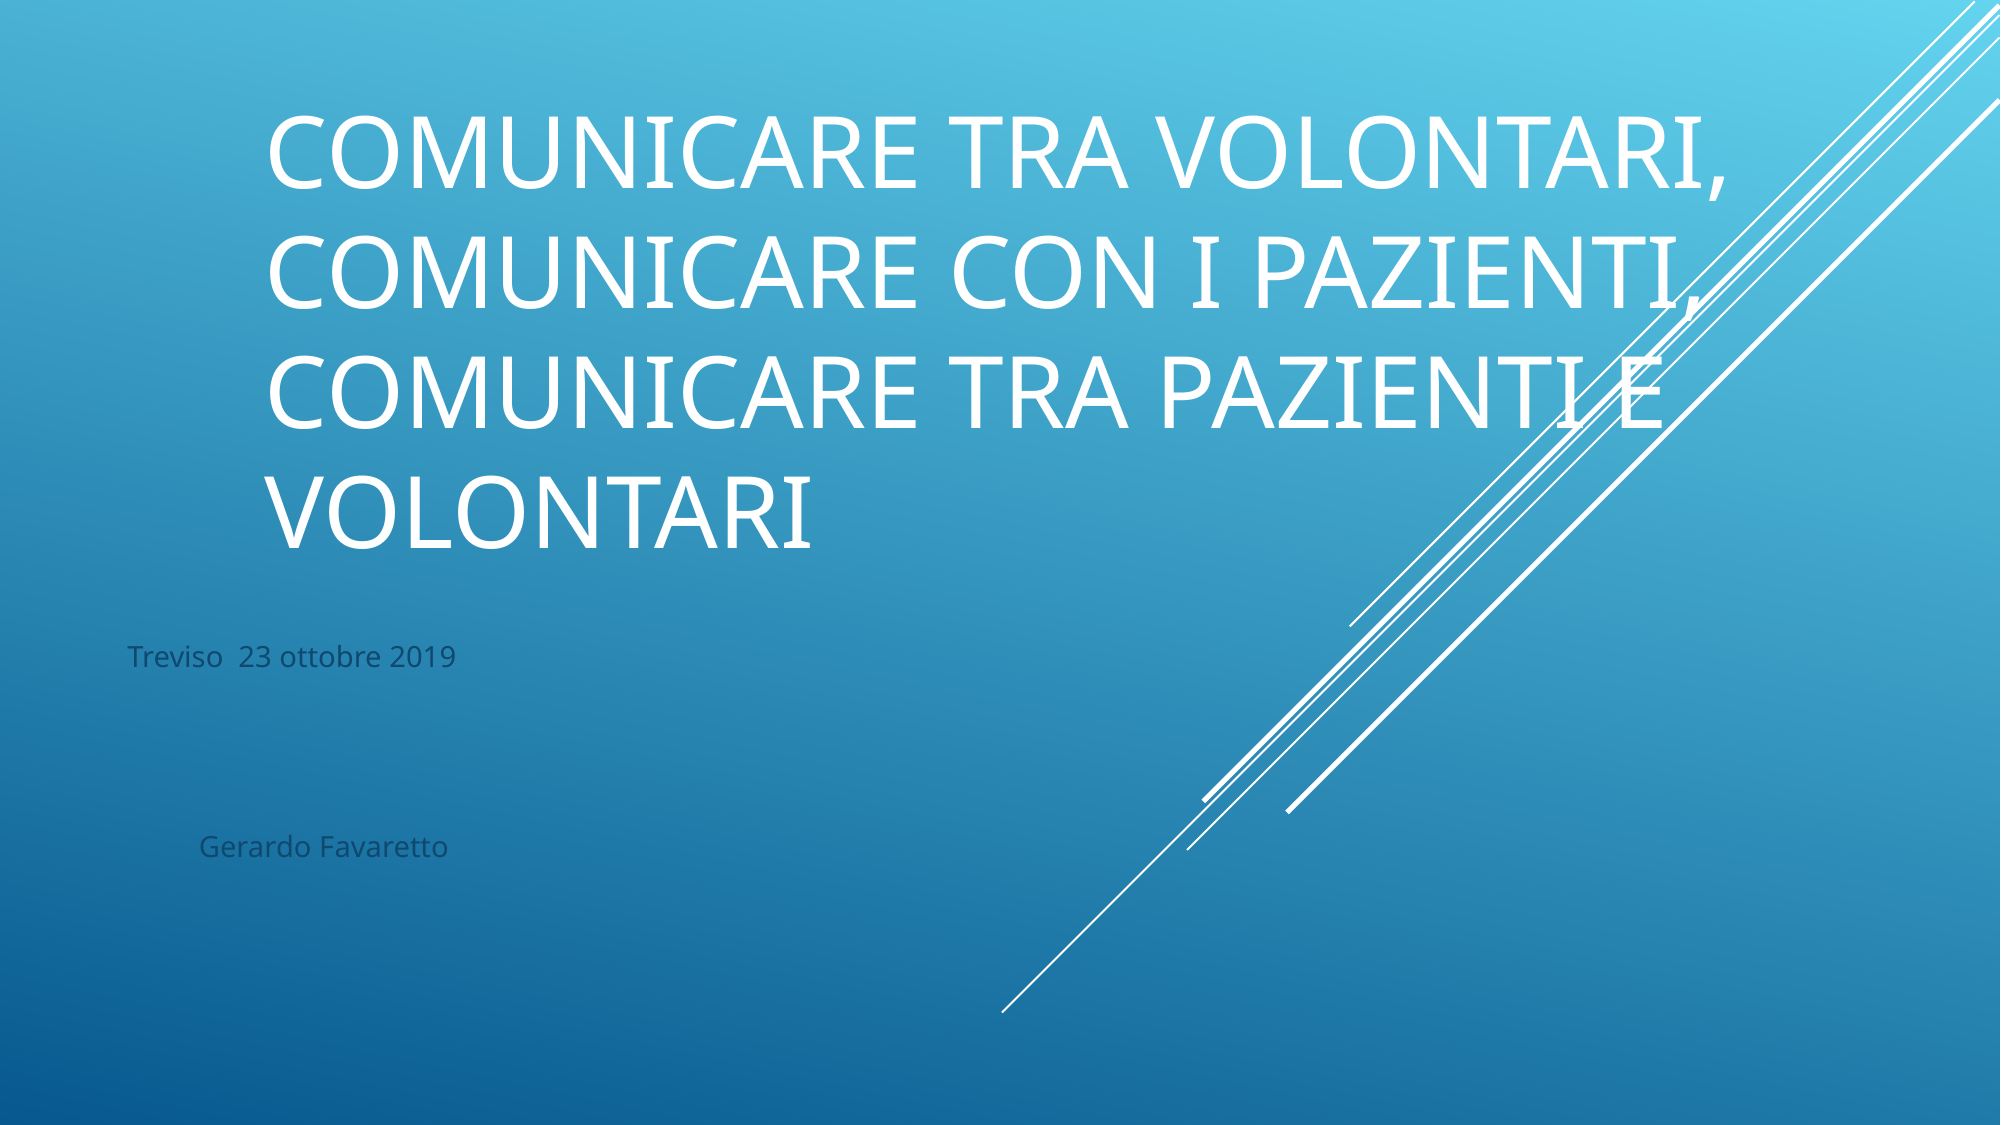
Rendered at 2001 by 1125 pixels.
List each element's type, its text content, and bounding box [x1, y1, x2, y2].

title Comunicare tra volontari, comunicare con i pazienti, comunicare tra pazienti e volontari [249, 78, 1766, 576]
subtitle Treviso 23 ottobre 2019 Gerardo Favaretto [112, 630, 1163, 950]
